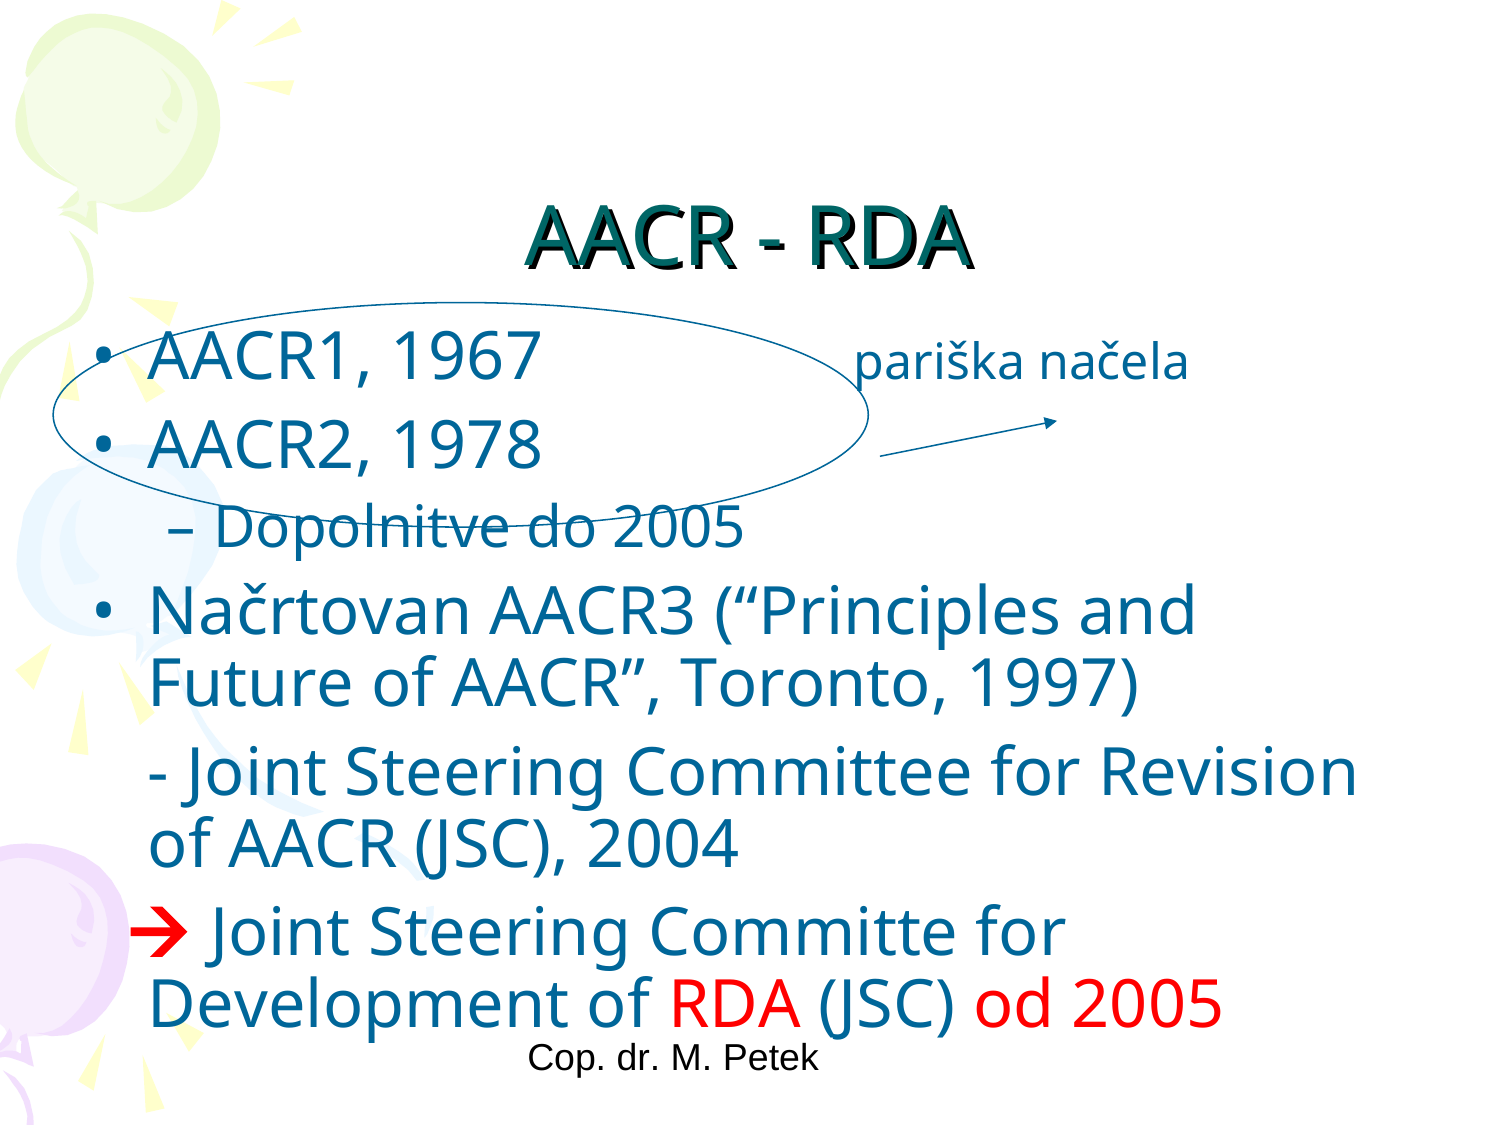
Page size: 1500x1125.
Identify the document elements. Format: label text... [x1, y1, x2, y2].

list AACR1, 1967 pariška načela AACR2, 1978 Dopolnitve do 2005 Načrtovan AACR3 (“Principles and Future of AACR”, Toronto, 1997) - Joint Steering Committee for Revision of AACR (JSC), 2004  Joint Steering Committe for Development of RDA (JSC) od 2005 [76, 314, 867, 526]
title AACR - RDA [72, 95, 1424, 291]
list AACR1, 1967 pariška načela AACR2, 1978 Dopolnitve do 2005 Načrtovan AACR3 (“Principles and Future of AACR”, Toronto, 1997) - Joint Steering Committee for Revision of AACR (JSC), 2004  Joint Steering Committe for Development of RDA (JSC) od 2005 [76, 314, 268, 376]
list AACR1, 1967 pariška načela AACR2, 1978 Dopolnitve do 2005 Načrtovan AACR3 (“Principles and Future of AACR”, Toronto, 1997) - Joint Steering Committee for Revision of AACR (JSC), 2004  Joint Steering Committe for Development of RDA (JSC) od 2005 [76, 314, 1427, 1125]
